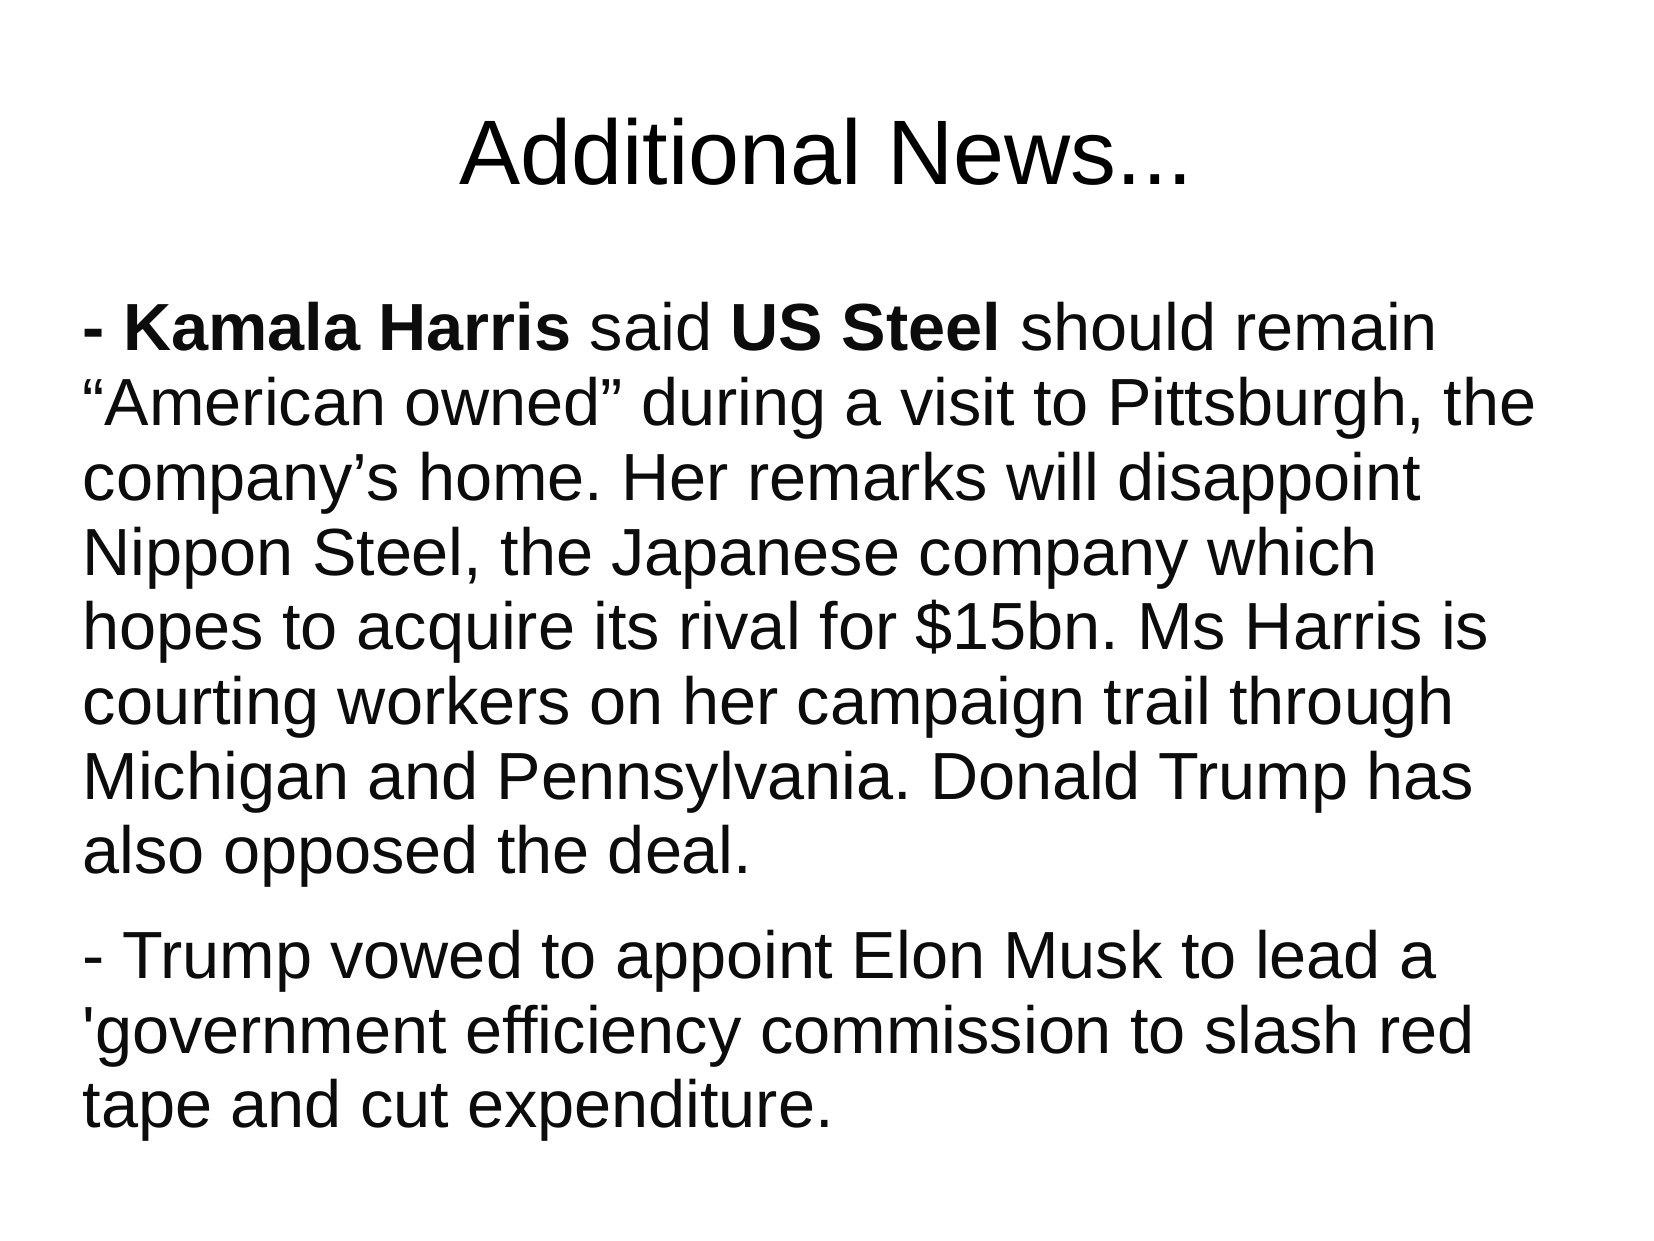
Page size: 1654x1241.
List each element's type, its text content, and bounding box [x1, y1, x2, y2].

list - Kamala Harris said US Steel should remain “American owned” during a visit to Pittsburgh, the company’s home. Her remarks will disappoint Nippon Steel, the Japanese company which hopes to acquire its rival for $15bn. Ms Harris is courting workers on her campaign trail through Michigan and Pennsylvania. Donald Trump has also opposed the deal. - Trump vowed to appoint Elon Musk to lead a 'government efficiency commission to slash red tape and cut expenditure. [82, 290, 1571, 1140]
title Additional News... [82, 49, 1571, 257]
